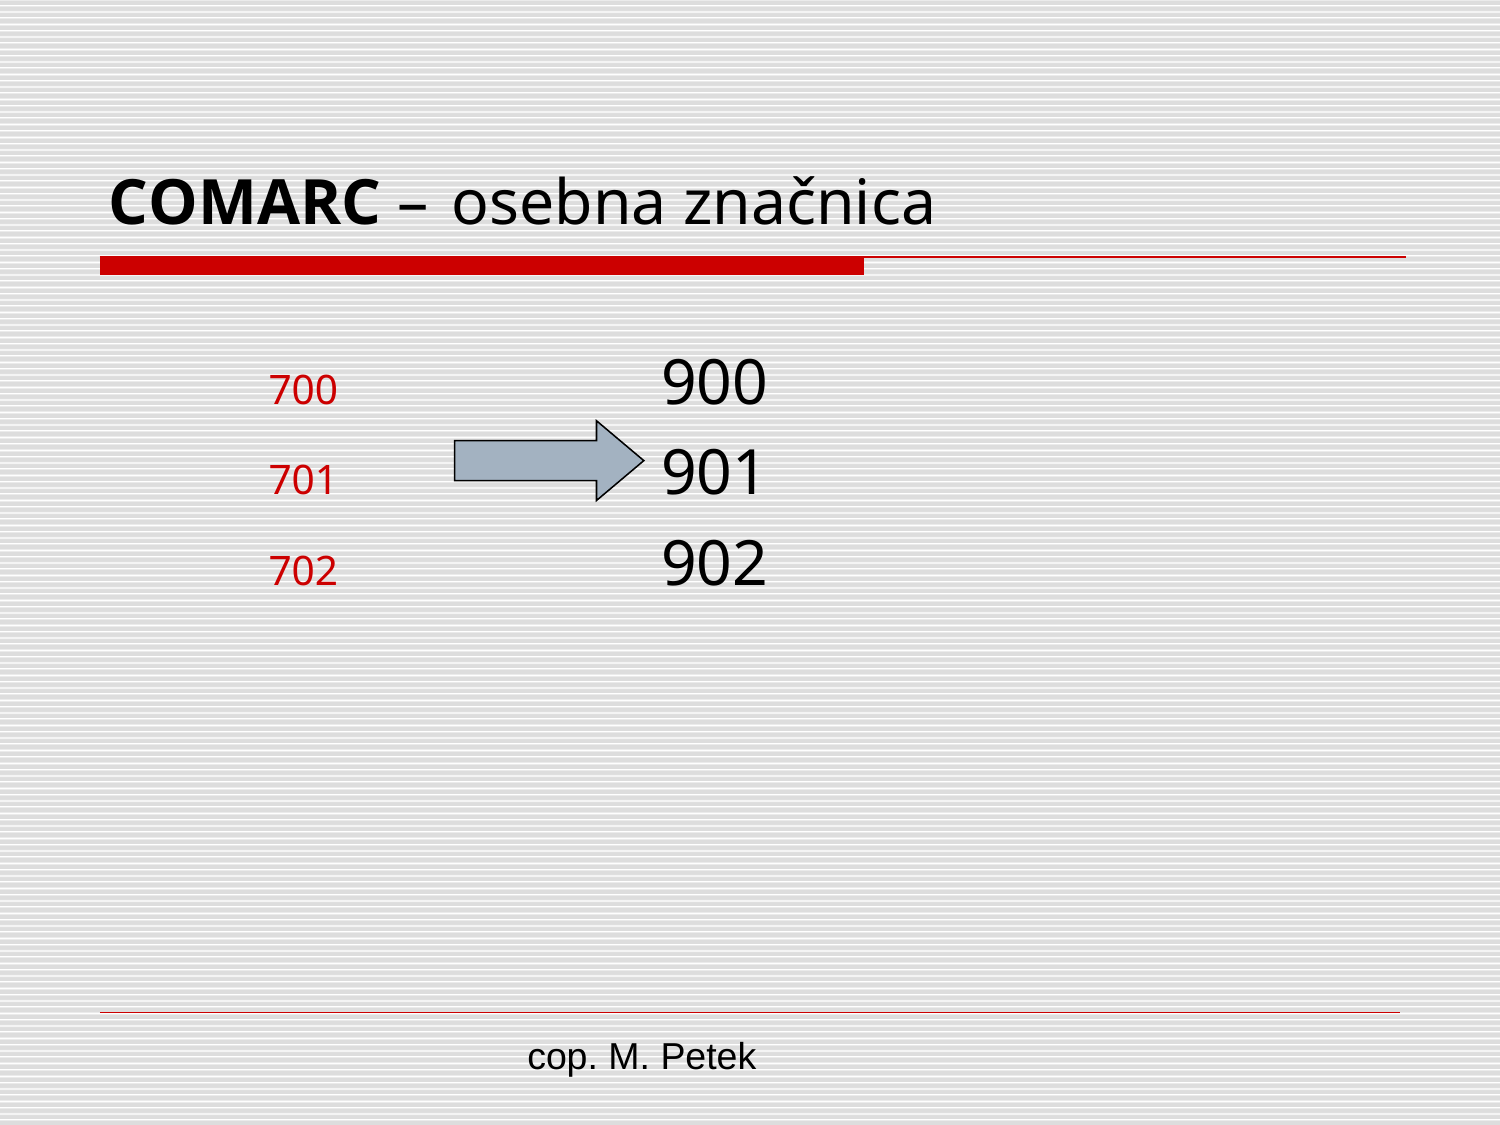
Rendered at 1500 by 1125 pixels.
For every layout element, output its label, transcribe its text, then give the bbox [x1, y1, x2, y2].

list 900 901 902 [253, 243, 1402, 987]
picture [0, 0, 1500, 1125]
title COMARC – osebna značnica [94, 49, 1407, 250]
text_box [454, 420, 644, 501]
